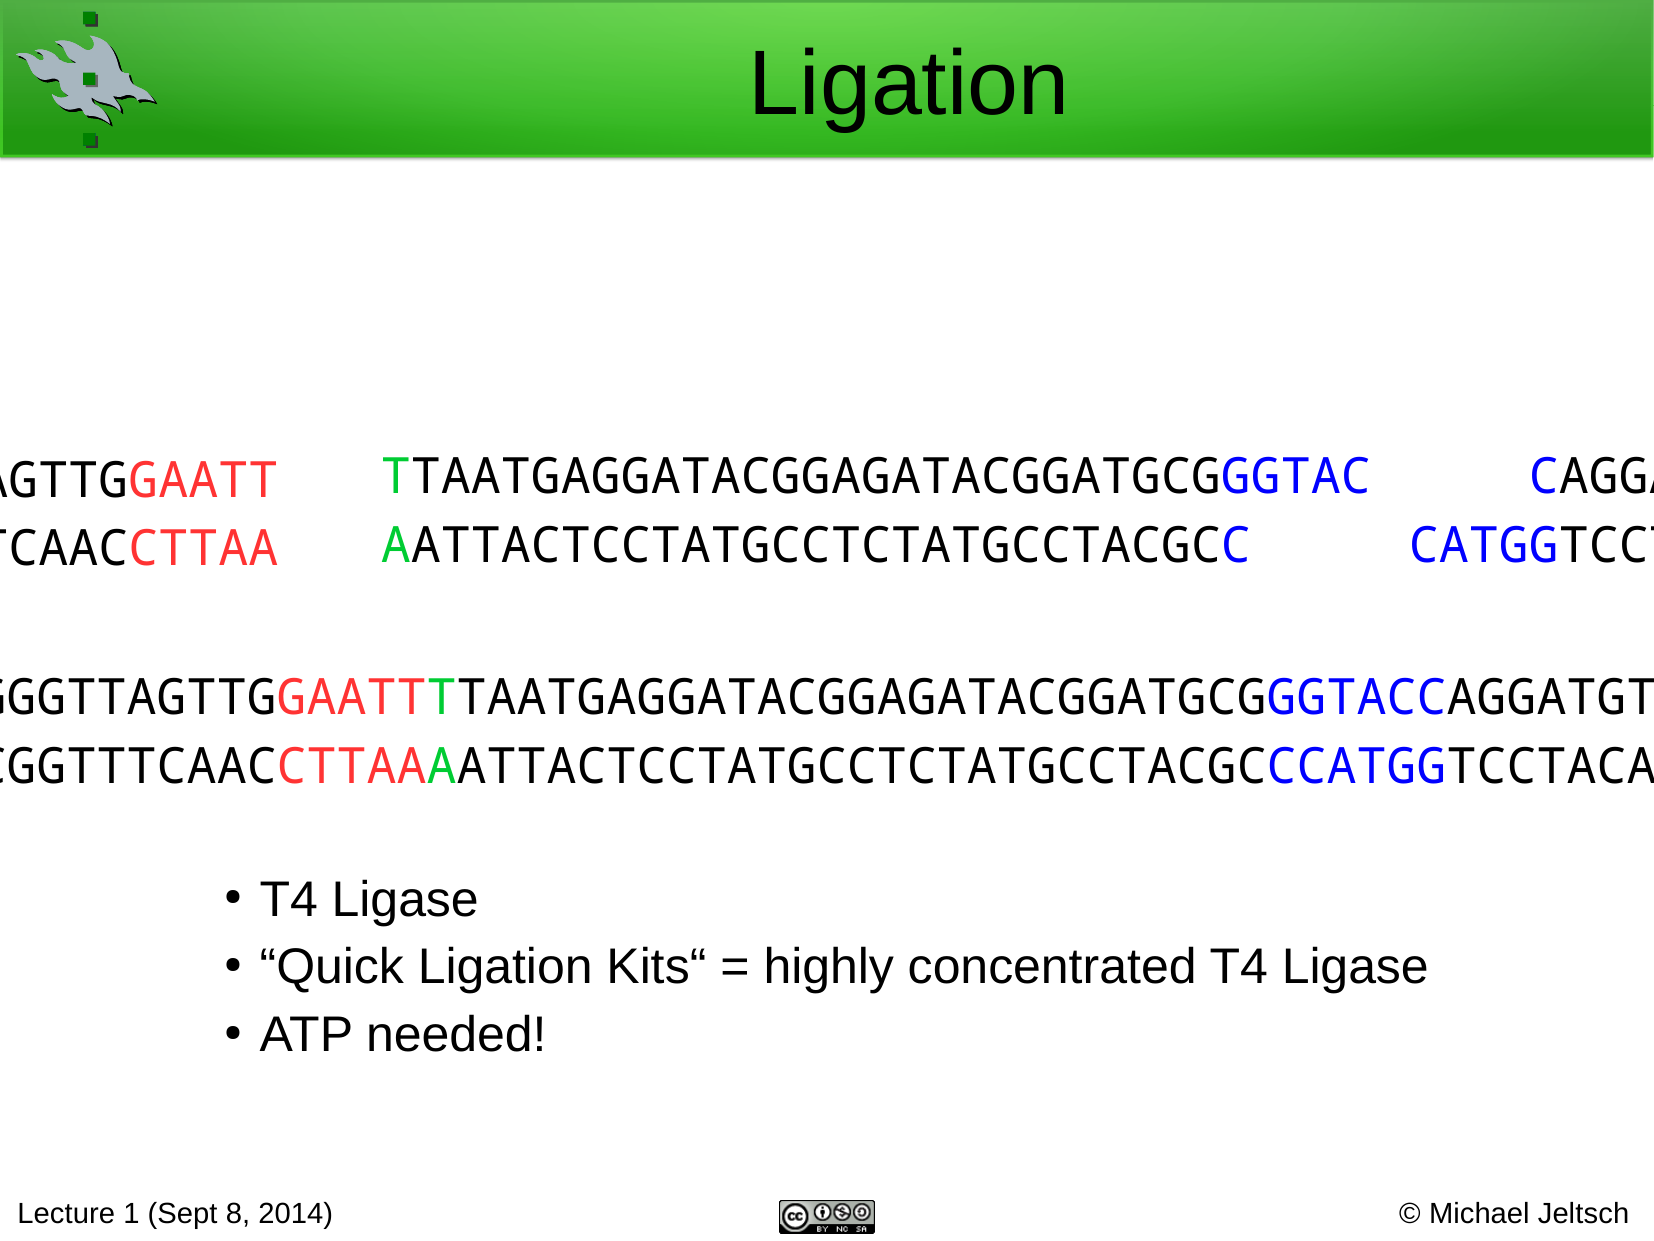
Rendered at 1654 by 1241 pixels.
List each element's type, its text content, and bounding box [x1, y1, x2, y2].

picture [779, 1200, 875, 1234]
text_box CAGGATGTCG CATGGTCCTACAGC [1394, 433, 1654, 566]
text_box T4 Ligase “Quick Ligation Kits“ = highly concentrated T4 Ligase ATP needed! [209, 863, 1446, 1084]
text_box GCGATGCGGGTTAGTTGGAATTTTAATGAGGATACGGAGATACGGATGCGGGTACCAGGATGTCGGGAGATACG CGCTACGCGGTTTCAACCTTAAAATTACTCCTATGCCTCTATGCCTACGCCCATGGTCCTACAGCCCTCTATGC [0, 654, 1654, 787]
text_box TTAATGAGGATACGGAGATACGGATGCGGGTAC AATTACTCCTATGCCTCTATGCCTACGCC [366, 433, 1387, 566]
title Ligation [637, 11, 1182, 154]
text_box [1353, 622, 1504, 756]
text_box GGTTAGTTGGAATT GGTTTCAACCTTAA [0, 436, 294, 569]
